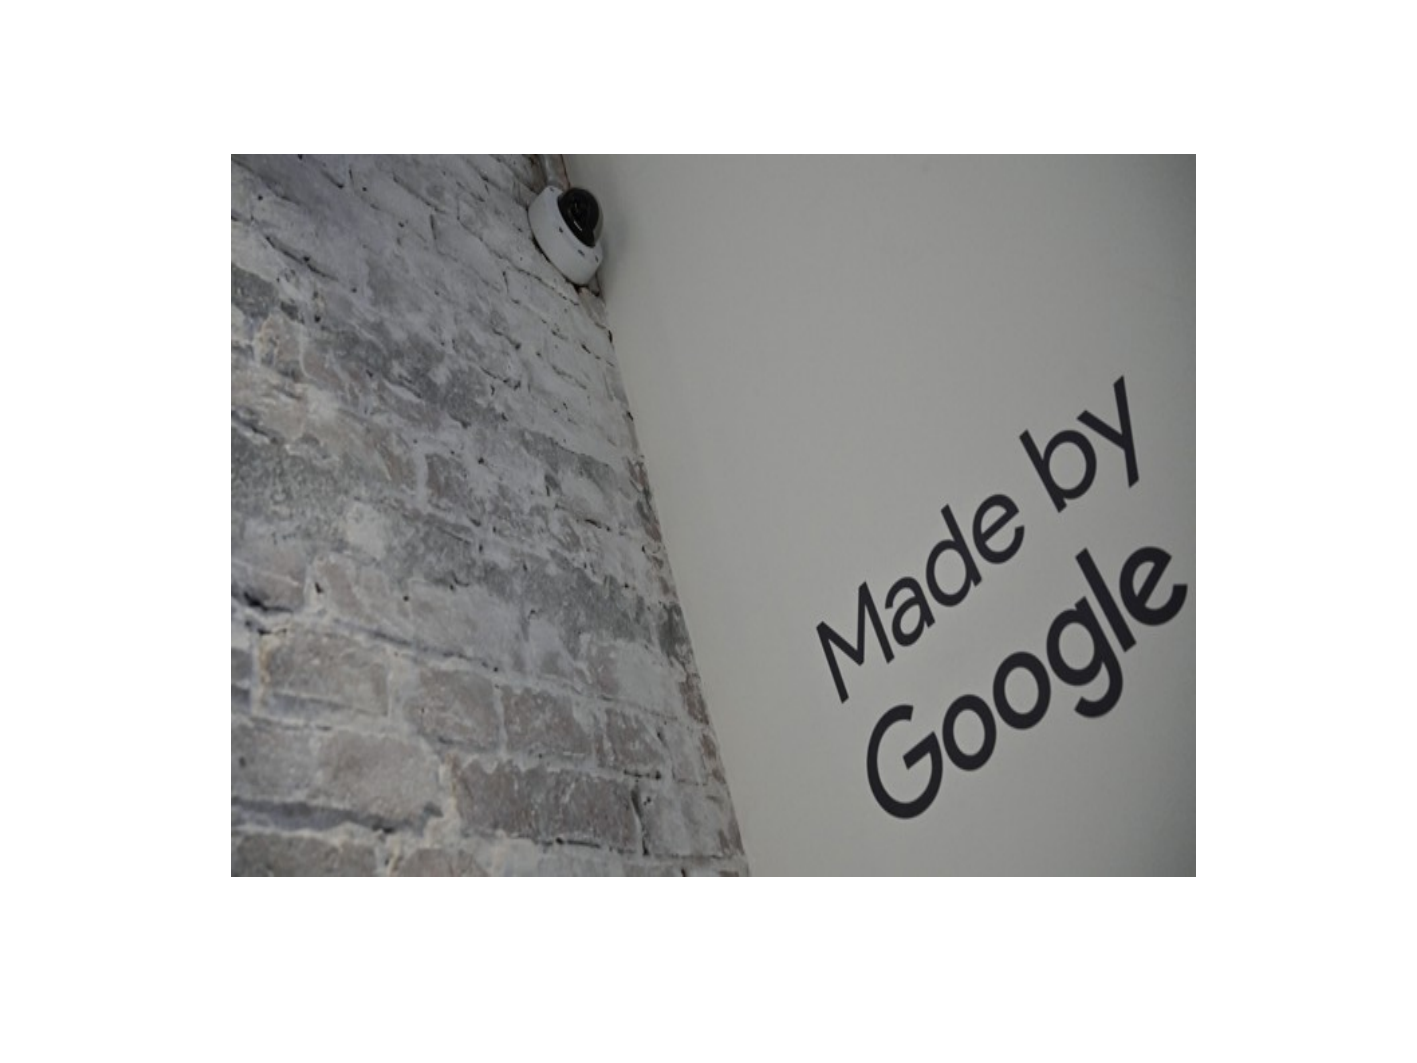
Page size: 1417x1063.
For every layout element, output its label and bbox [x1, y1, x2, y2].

picture [231, 154, 1196, 878]
